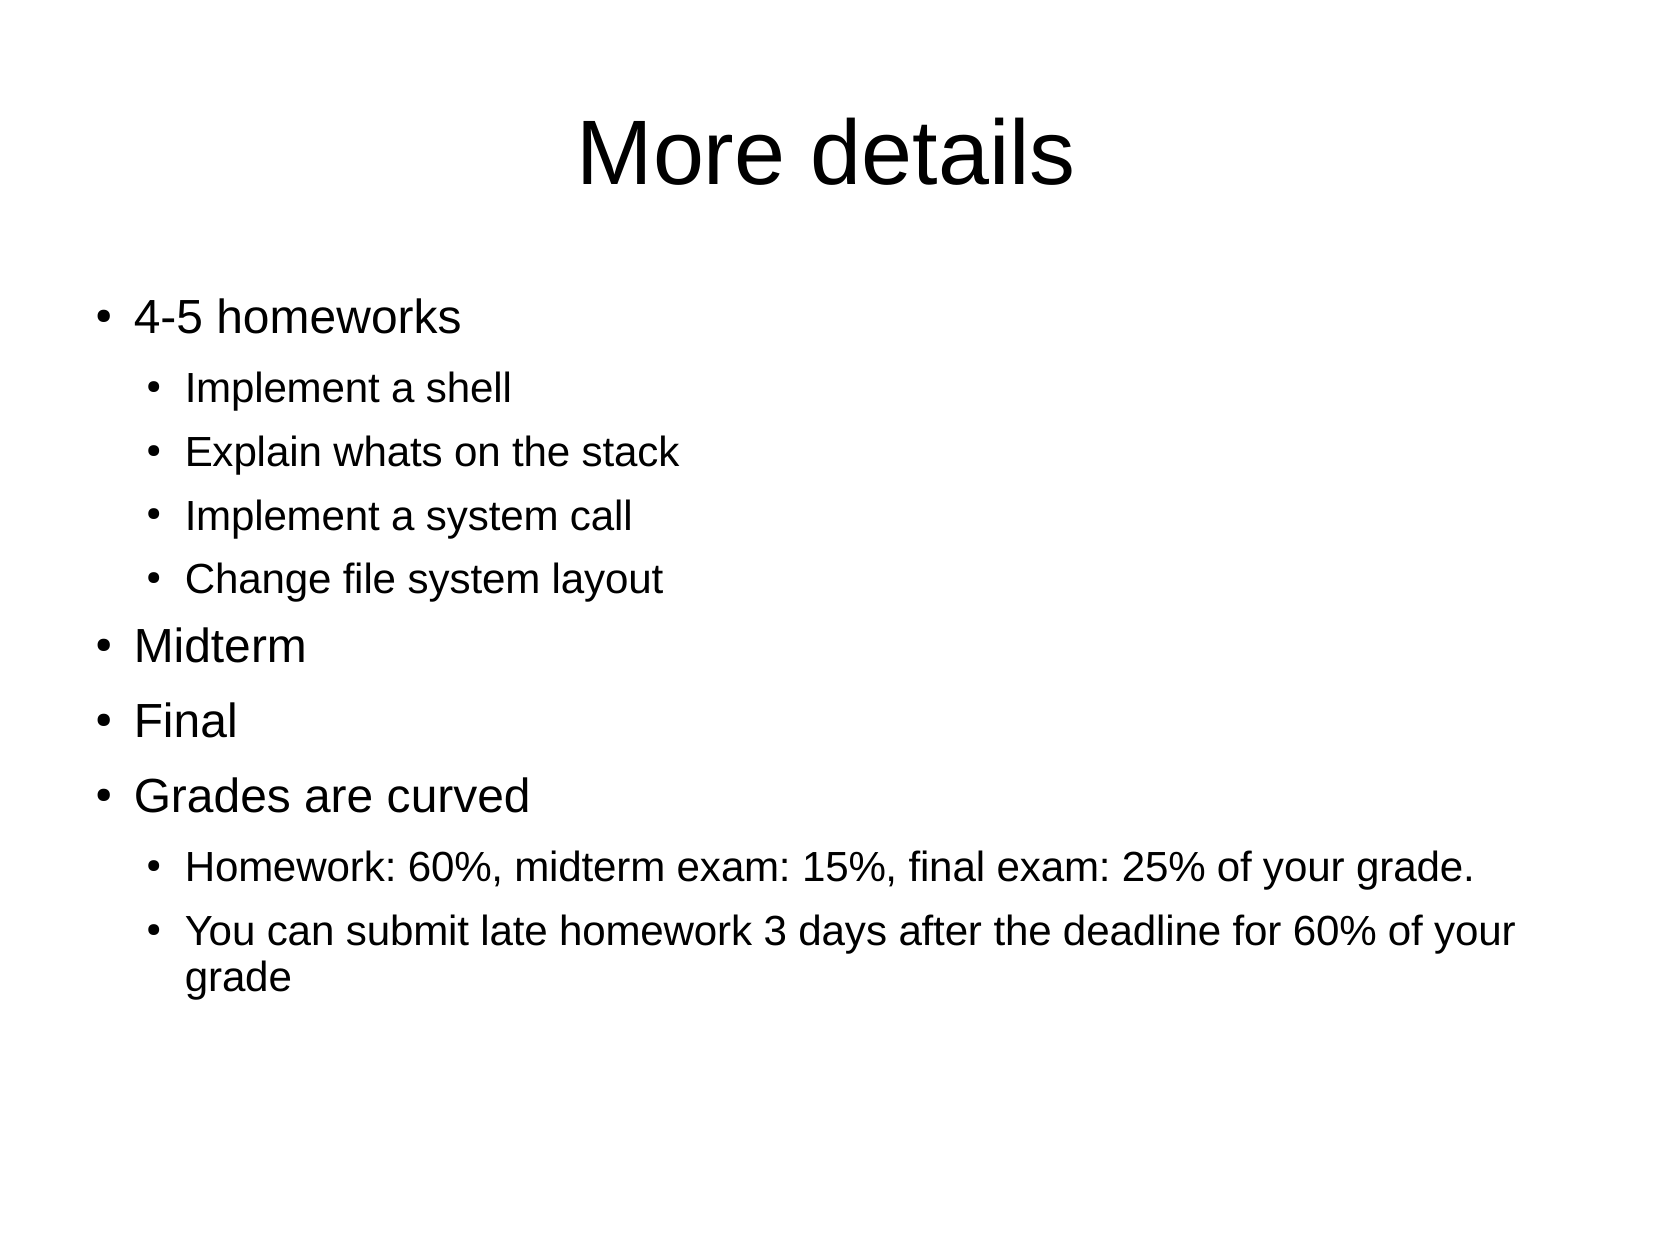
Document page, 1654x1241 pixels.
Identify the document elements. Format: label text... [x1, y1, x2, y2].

title More details [82, 49, 1571, 257]
list 4-5 homeworks Implement a shell Explain whats on the stack Implement a system call Change file system layout Midterm Final Grades are curved Homework: 60%, midterm exam: 15%, final exam: 25% of your grade. You can submit late homework 3 days after the deadline for 60% of your grade [82, 290, 1571, 1010]
